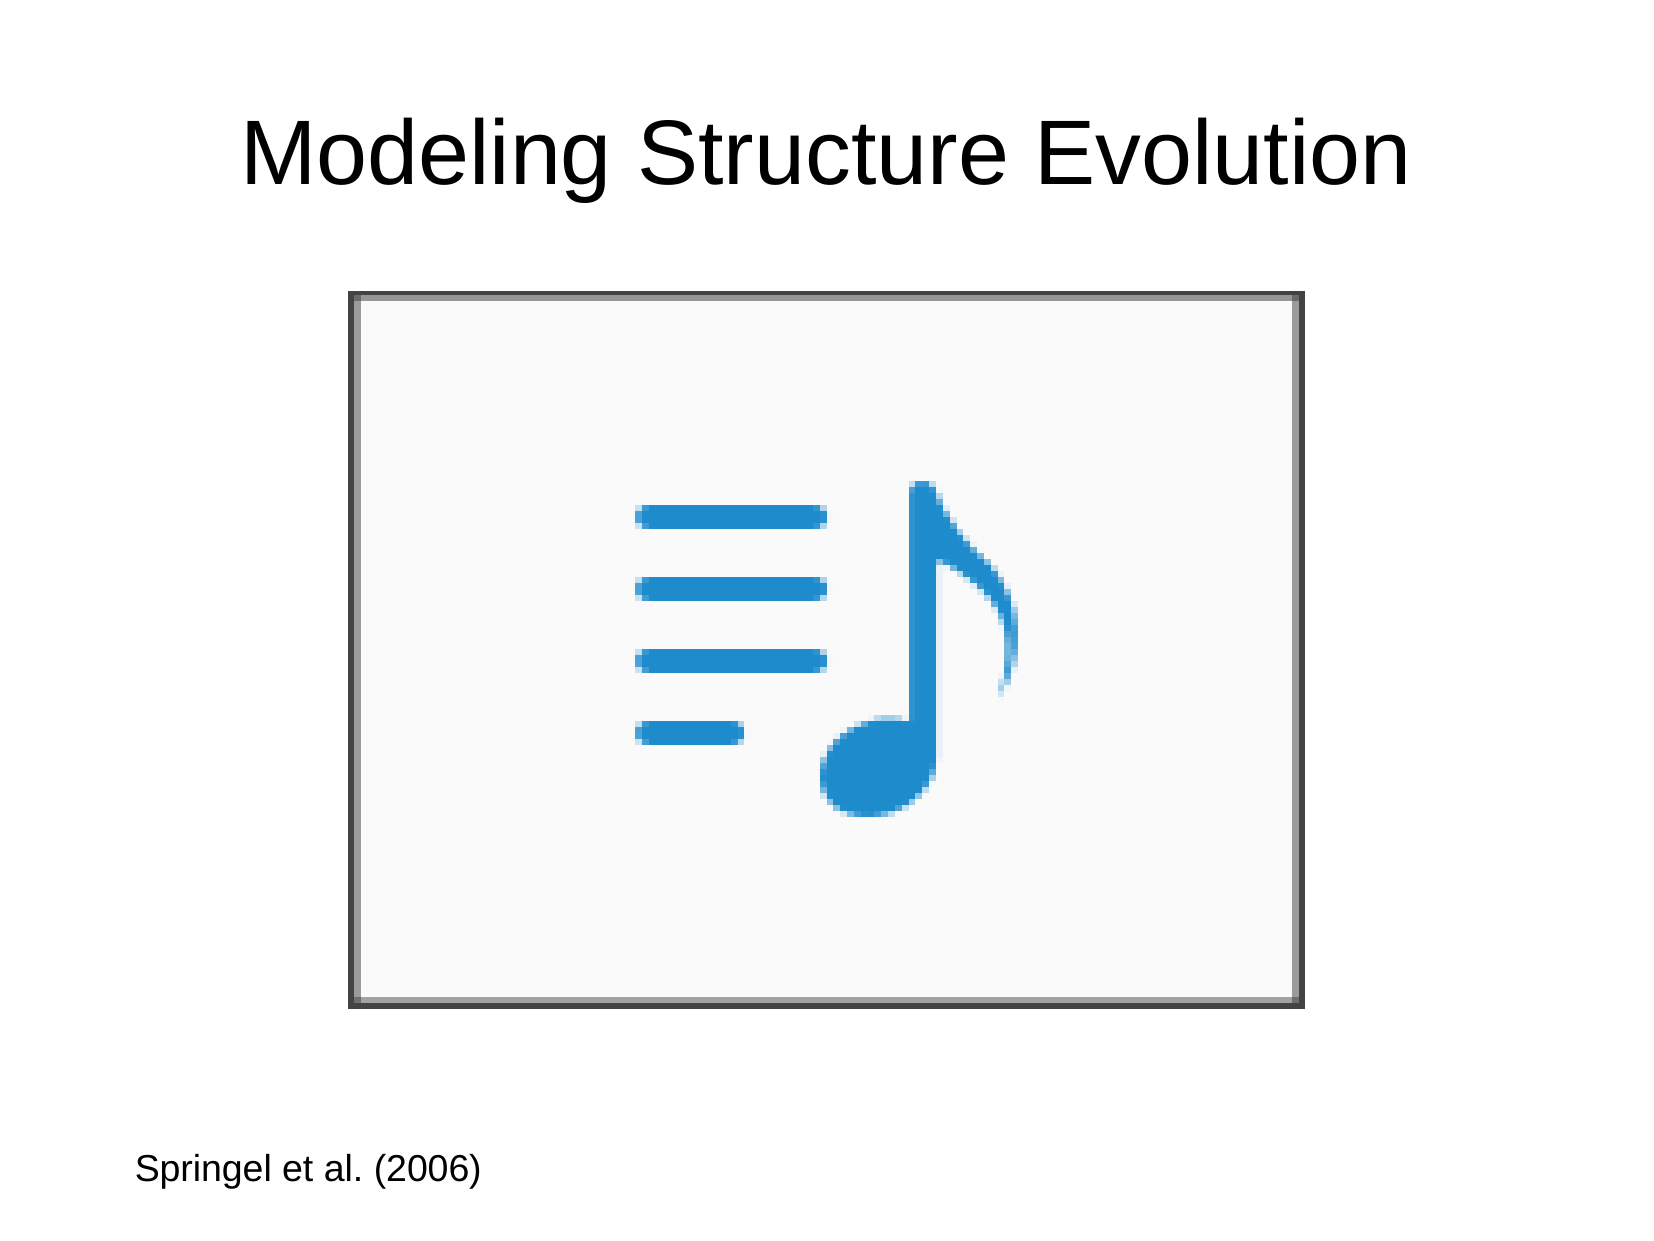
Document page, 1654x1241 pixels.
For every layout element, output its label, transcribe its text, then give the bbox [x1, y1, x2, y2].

title Modeling Structure Evolution [82, 49, 1571, 257]
text_box Springel et al. (2006) [120, 1140, 497, 1197]
text_box [347, 290, 1307, 1010]
